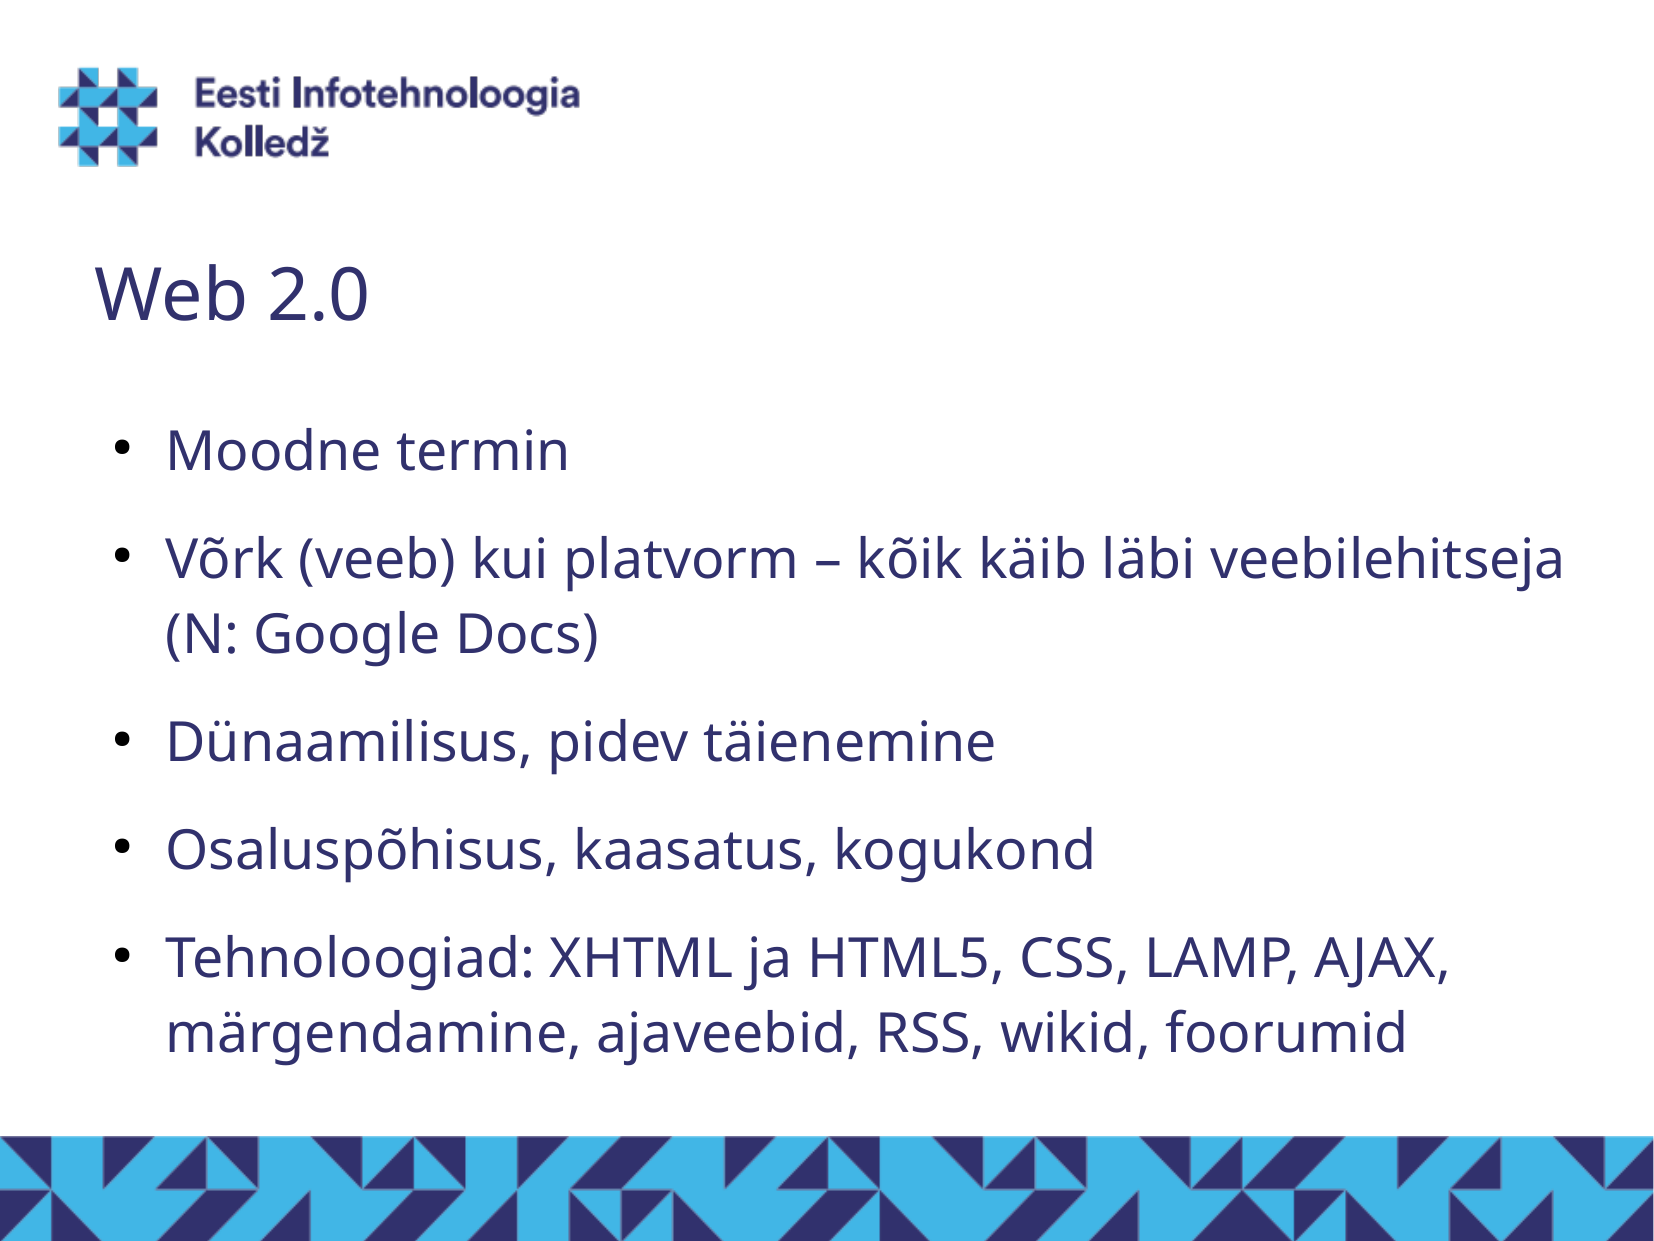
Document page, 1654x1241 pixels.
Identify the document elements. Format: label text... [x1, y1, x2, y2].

list Moodne termin Võrk (veeb) kui platvorm – kõik käib läbi veebilehitseja (N: Google Docs) Dünaamilisus, pidev täienemine Osaluspõhisus, kaasatus, kogukond Tehnoloogiad: XHTML ja HTML5, CSS, LAMP, AJAX, märgendamine, ajaveebid, RSS, wikid, foorumid [94, 411, 1607, 1111]
title Web 2.0 [94, 188, 1607, 396]
